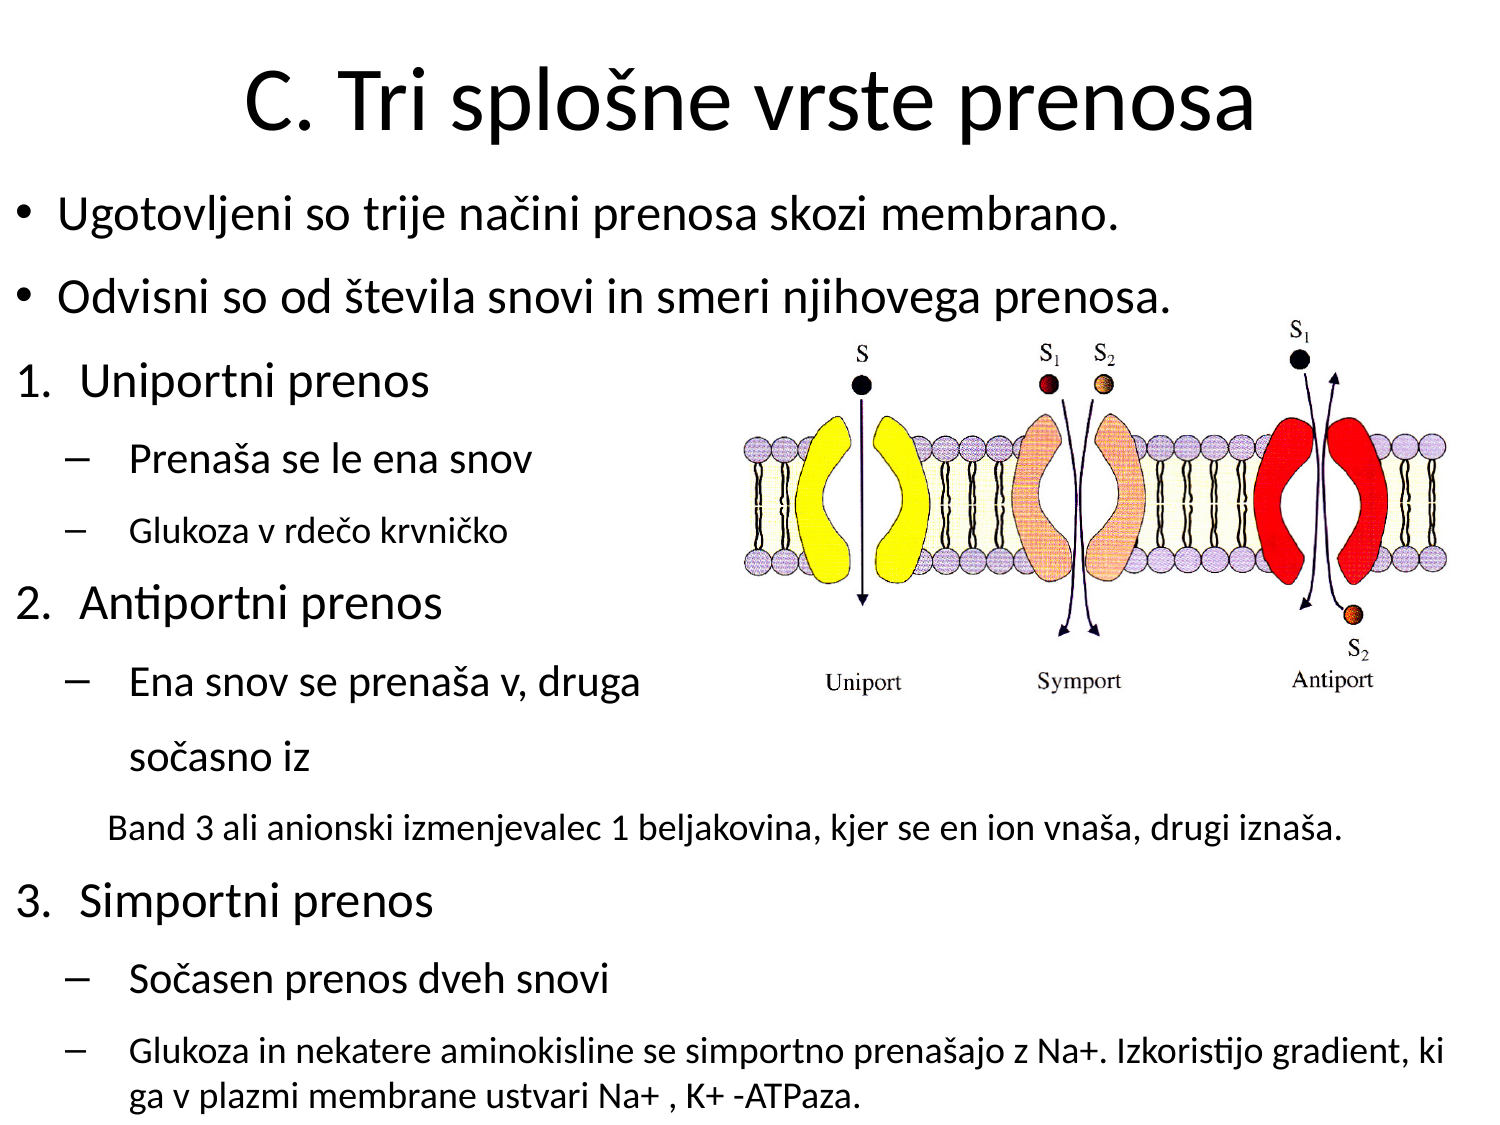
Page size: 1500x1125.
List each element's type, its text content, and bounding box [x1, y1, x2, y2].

list Ugotovljeni so trije načini prenosa skozi membrano. Odvisni so od števila snovi in smeri njihovega prenosa. Uniportni prenos Prenaša se le ena snov Glukoza v rdečo krvničko Antiportni prenos Ena snov se prenaša v, druga sočasno iz Band 3 ali anionski izmenjevalec 1 beljakovina, kjer se en ion vnaša, drugi iznaša. Simportni prenos Sočasen prenos dveh snovi Glukoza in nekatere aminokisline se simportno prenašajo z Na+. Izkoristijo gradient, ki ga v plazmi membrane ustvari Na+ , K+ -ATPaza. [0, 172, 1500, 1125]
title C. Tri splošne vrste prenosa [76, 0, 1427, 172]
